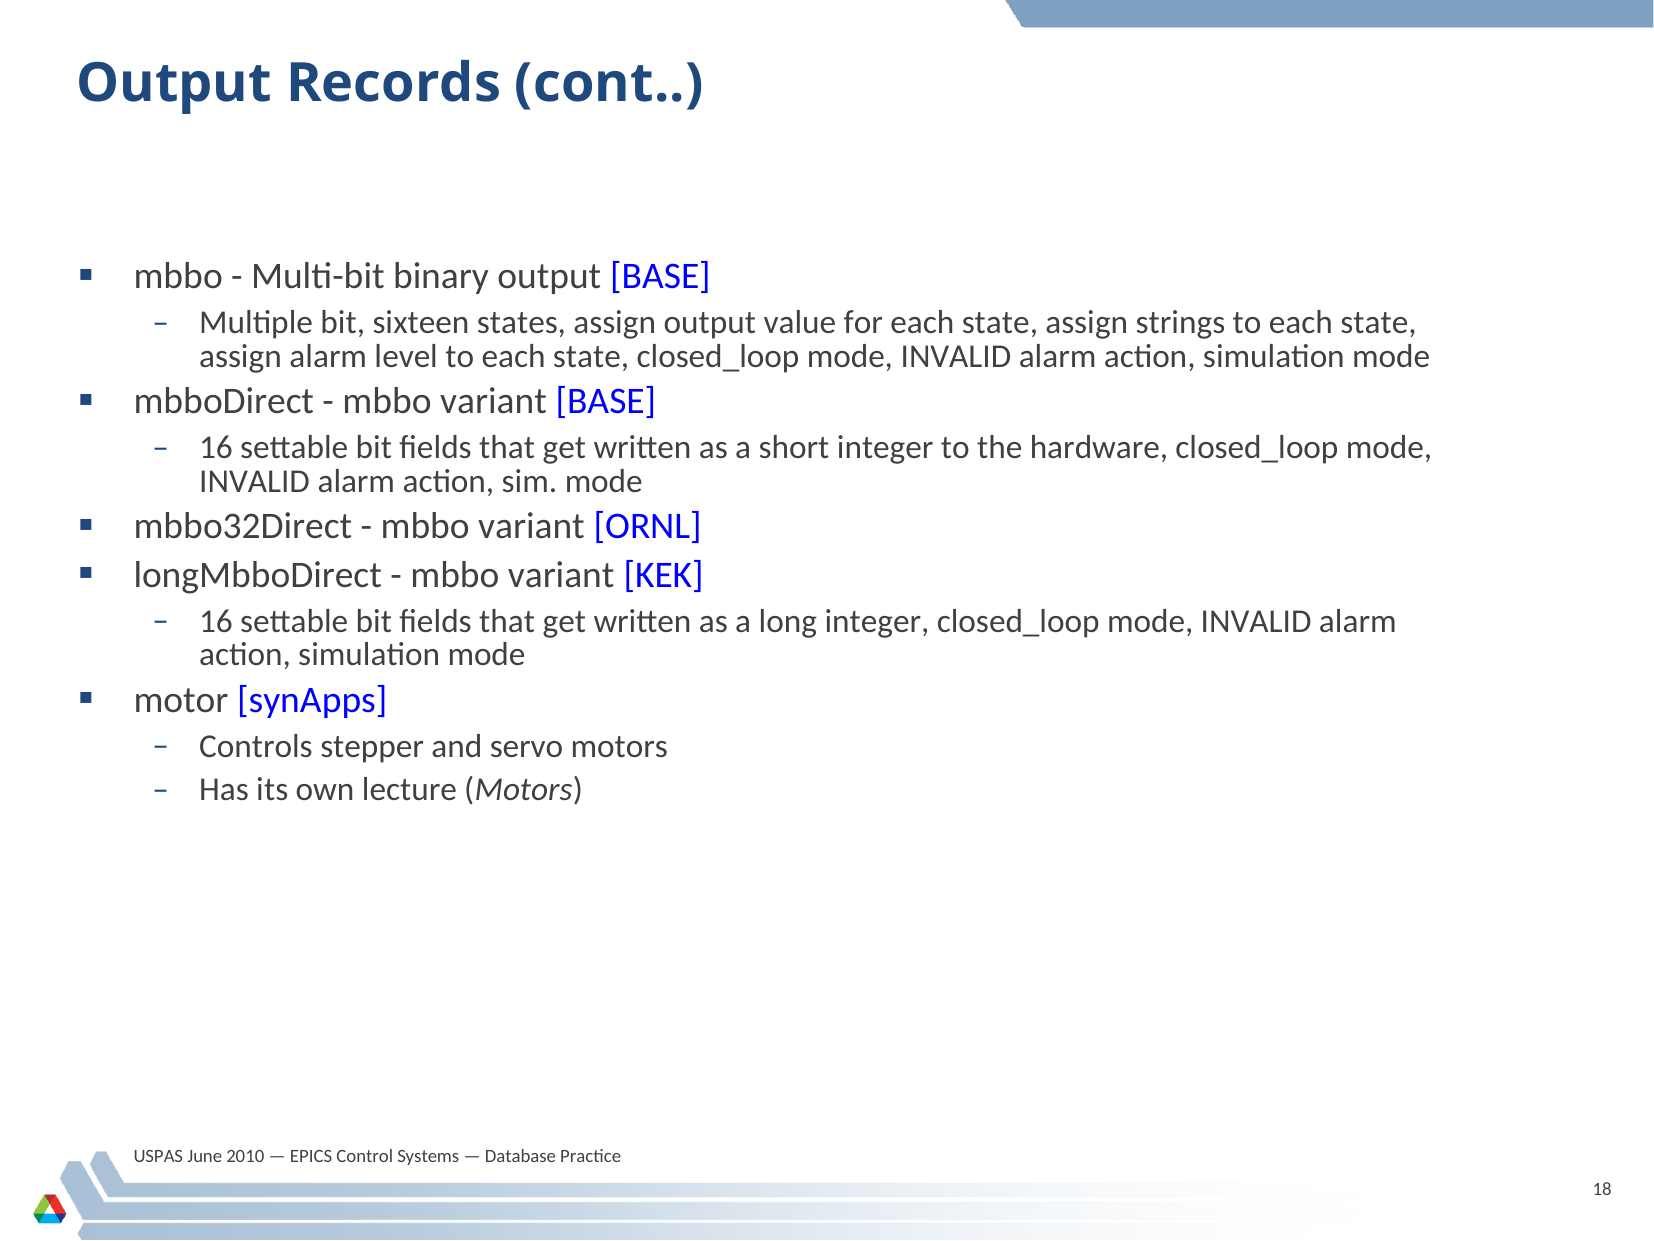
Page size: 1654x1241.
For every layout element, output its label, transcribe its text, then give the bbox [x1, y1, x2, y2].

title Output Records (cont..) [61, 51, 1500, 123]
picture [0, 1143, 1654, 1240]
picture [0, 0, 1654, 29]
list mbbo - Multi-bit binary output [BASE] Multiple bit, sixteen states, assign output value for each state, assign strings to each state, assign alarm level to each state, closed_loop mode, INVALID alarm action, simulation mode mbboDirect - mbbo variant [BASE] 16 settable bit fields that get written as a short integer to the hardware, closed_loop mode, INVALID alarm action, sim. mode mbbo32Direct - mbbo variant [ORNL] longMbboDirect - mbbo variant [KEK] 16 settable bit fields that get written as a long integer, closed_loop mode, INVALID alarm action, simulation mode motor [synApps] Controls stepper and servo motors Has its own lecture (Motors) [62, 253, 1498, 993]
